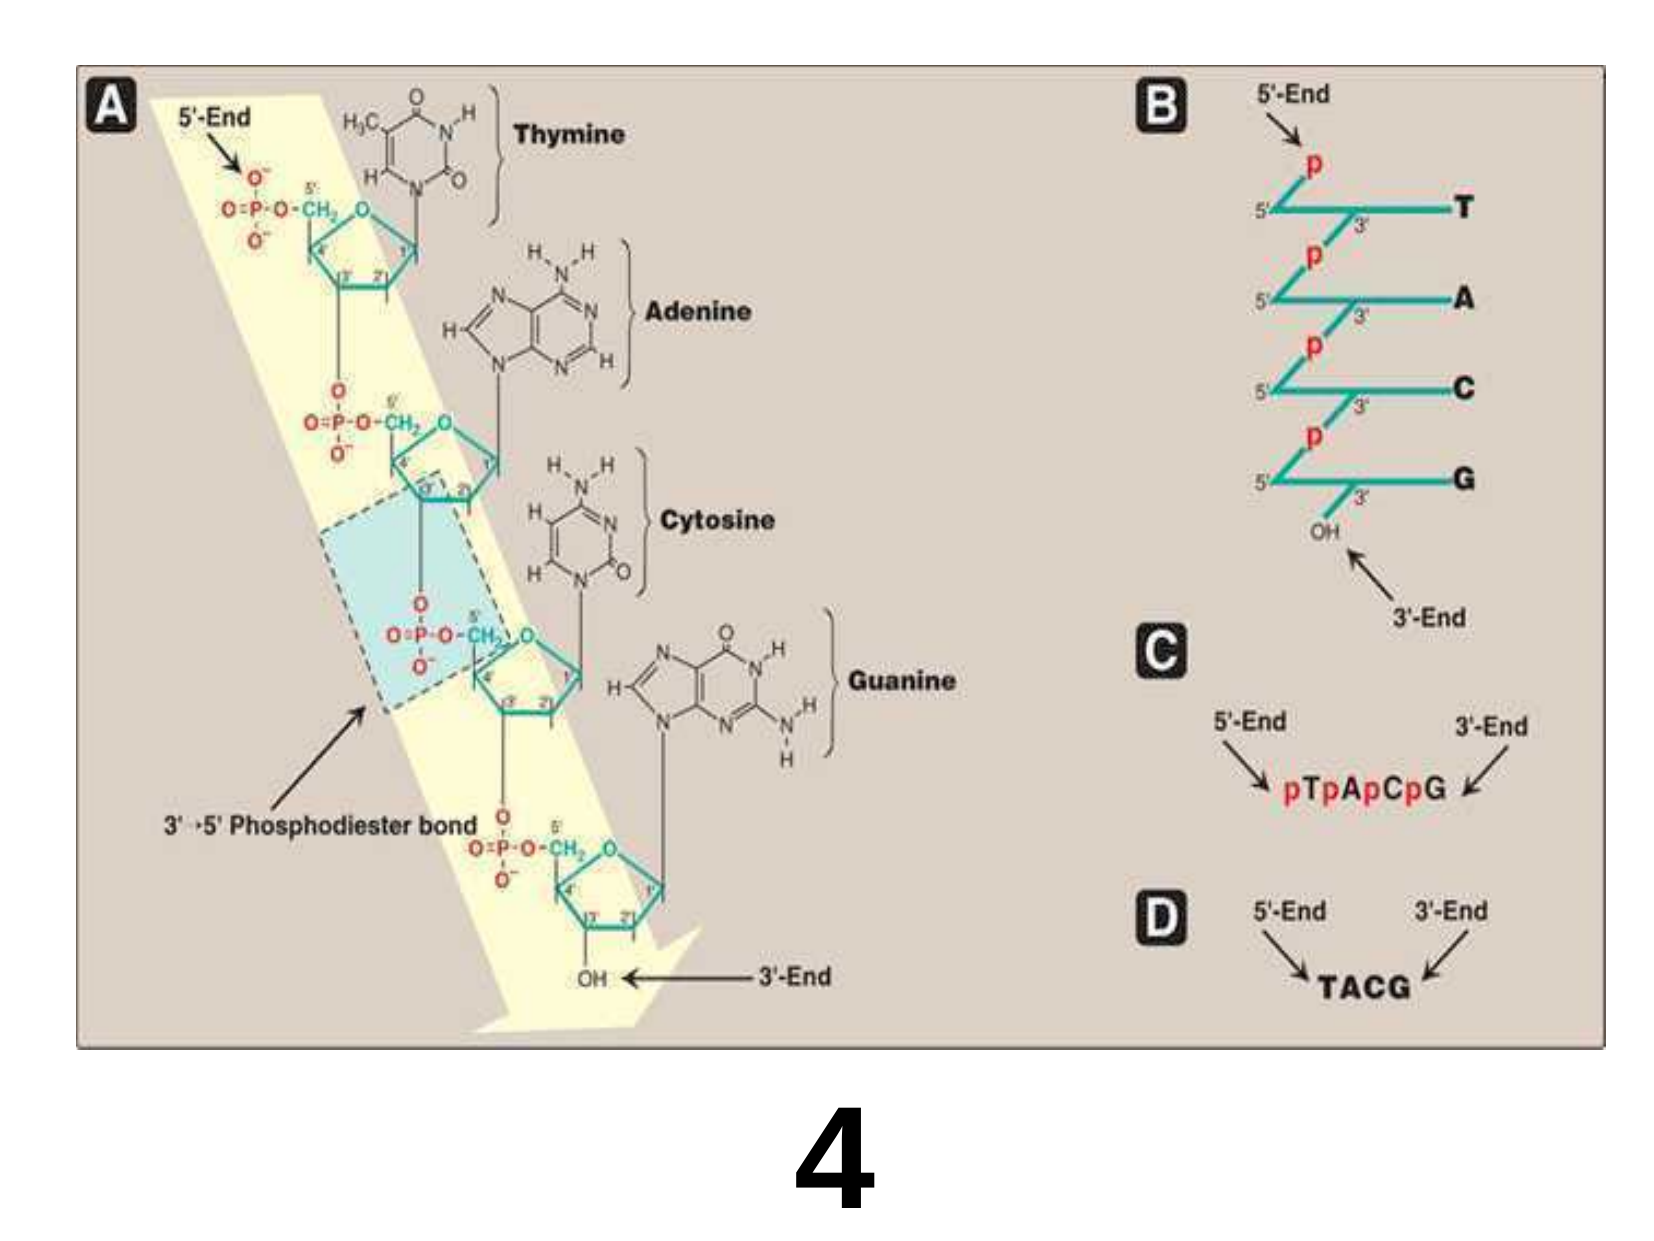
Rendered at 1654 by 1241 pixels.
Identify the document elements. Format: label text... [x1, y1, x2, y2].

picture [76, 65, 1606, 1051]
text_box 4 [780, 1068, 931, 1241]
